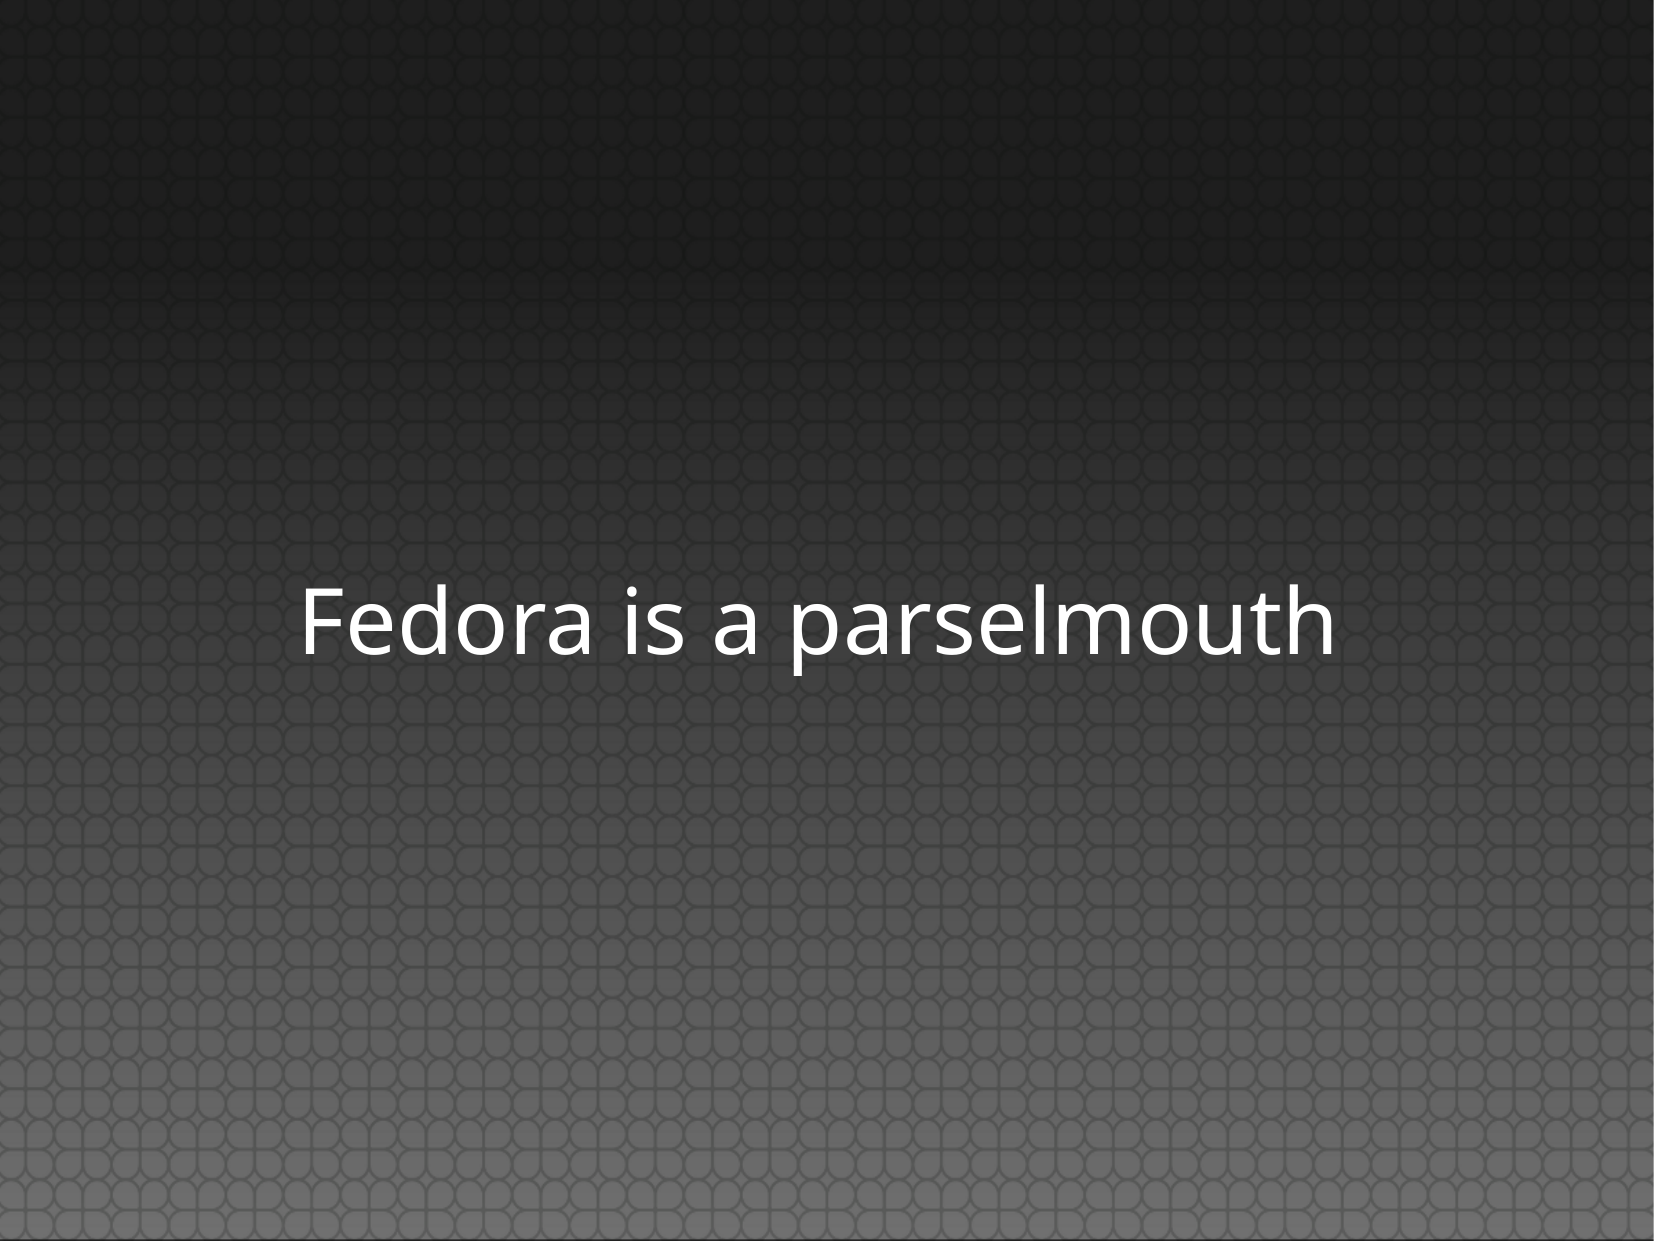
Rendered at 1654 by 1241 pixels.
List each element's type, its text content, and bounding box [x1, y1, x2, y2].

picture [0, 0, 1654, 1241]
title Fedora is a parselmouth [75, 525, 1564, 713]
